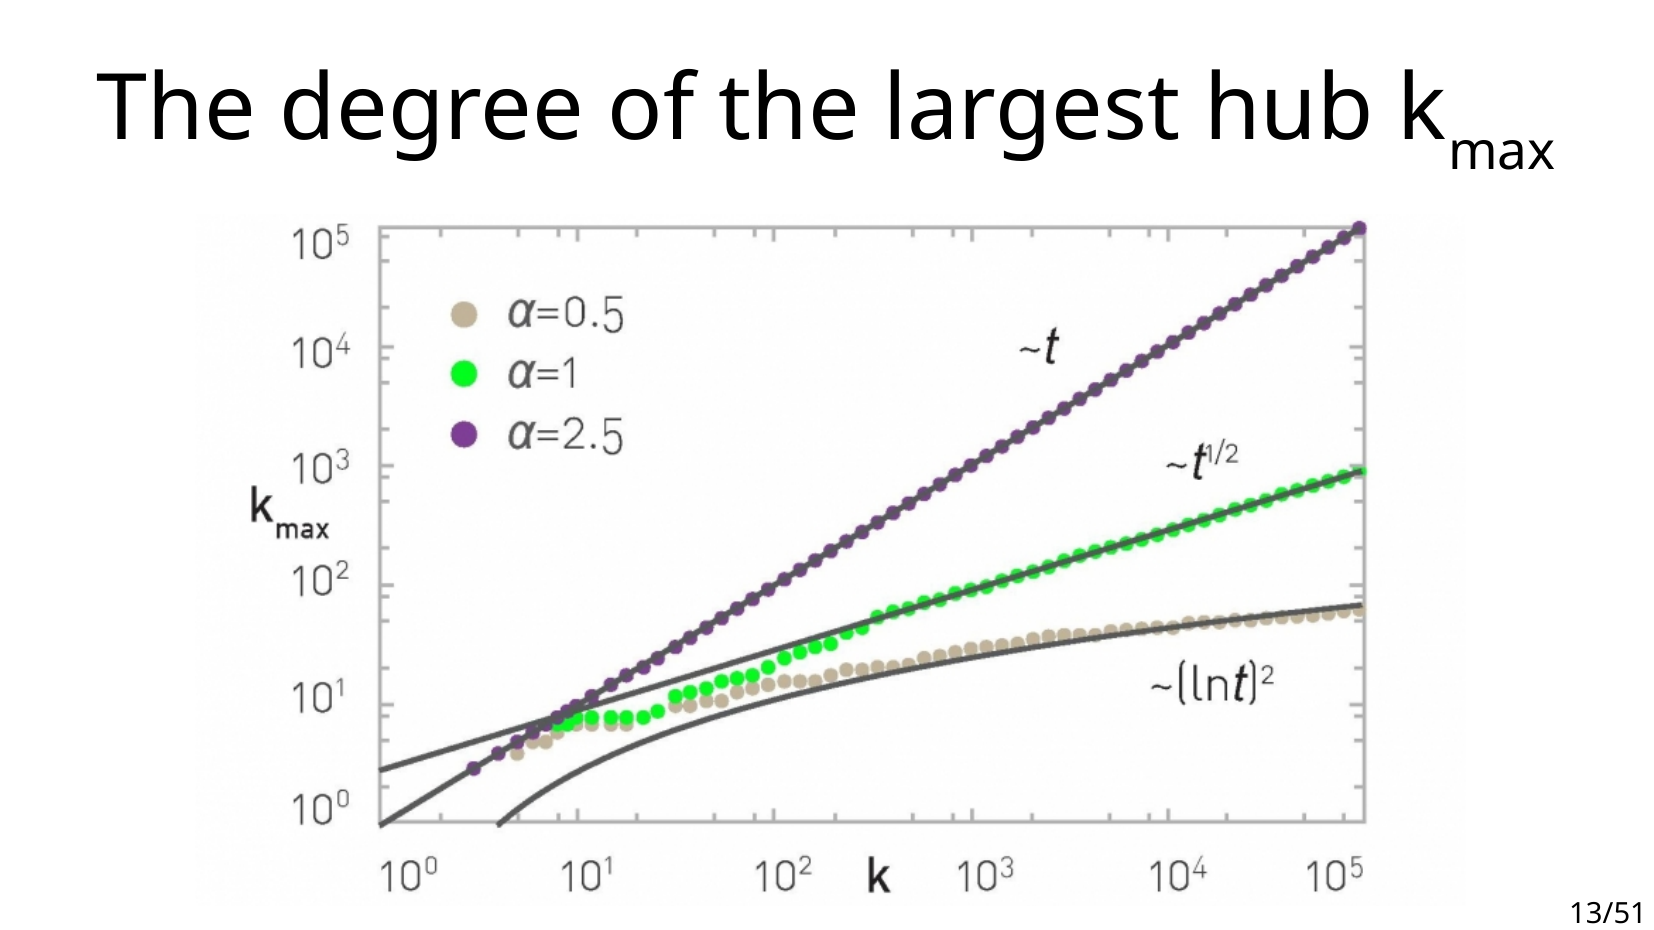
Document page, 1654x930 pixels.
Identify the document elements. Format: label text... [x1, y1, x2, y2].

picture [195, 214, 1466, 906]
title The degree of the largest hub kmax [82, 1, 1571, 225]
